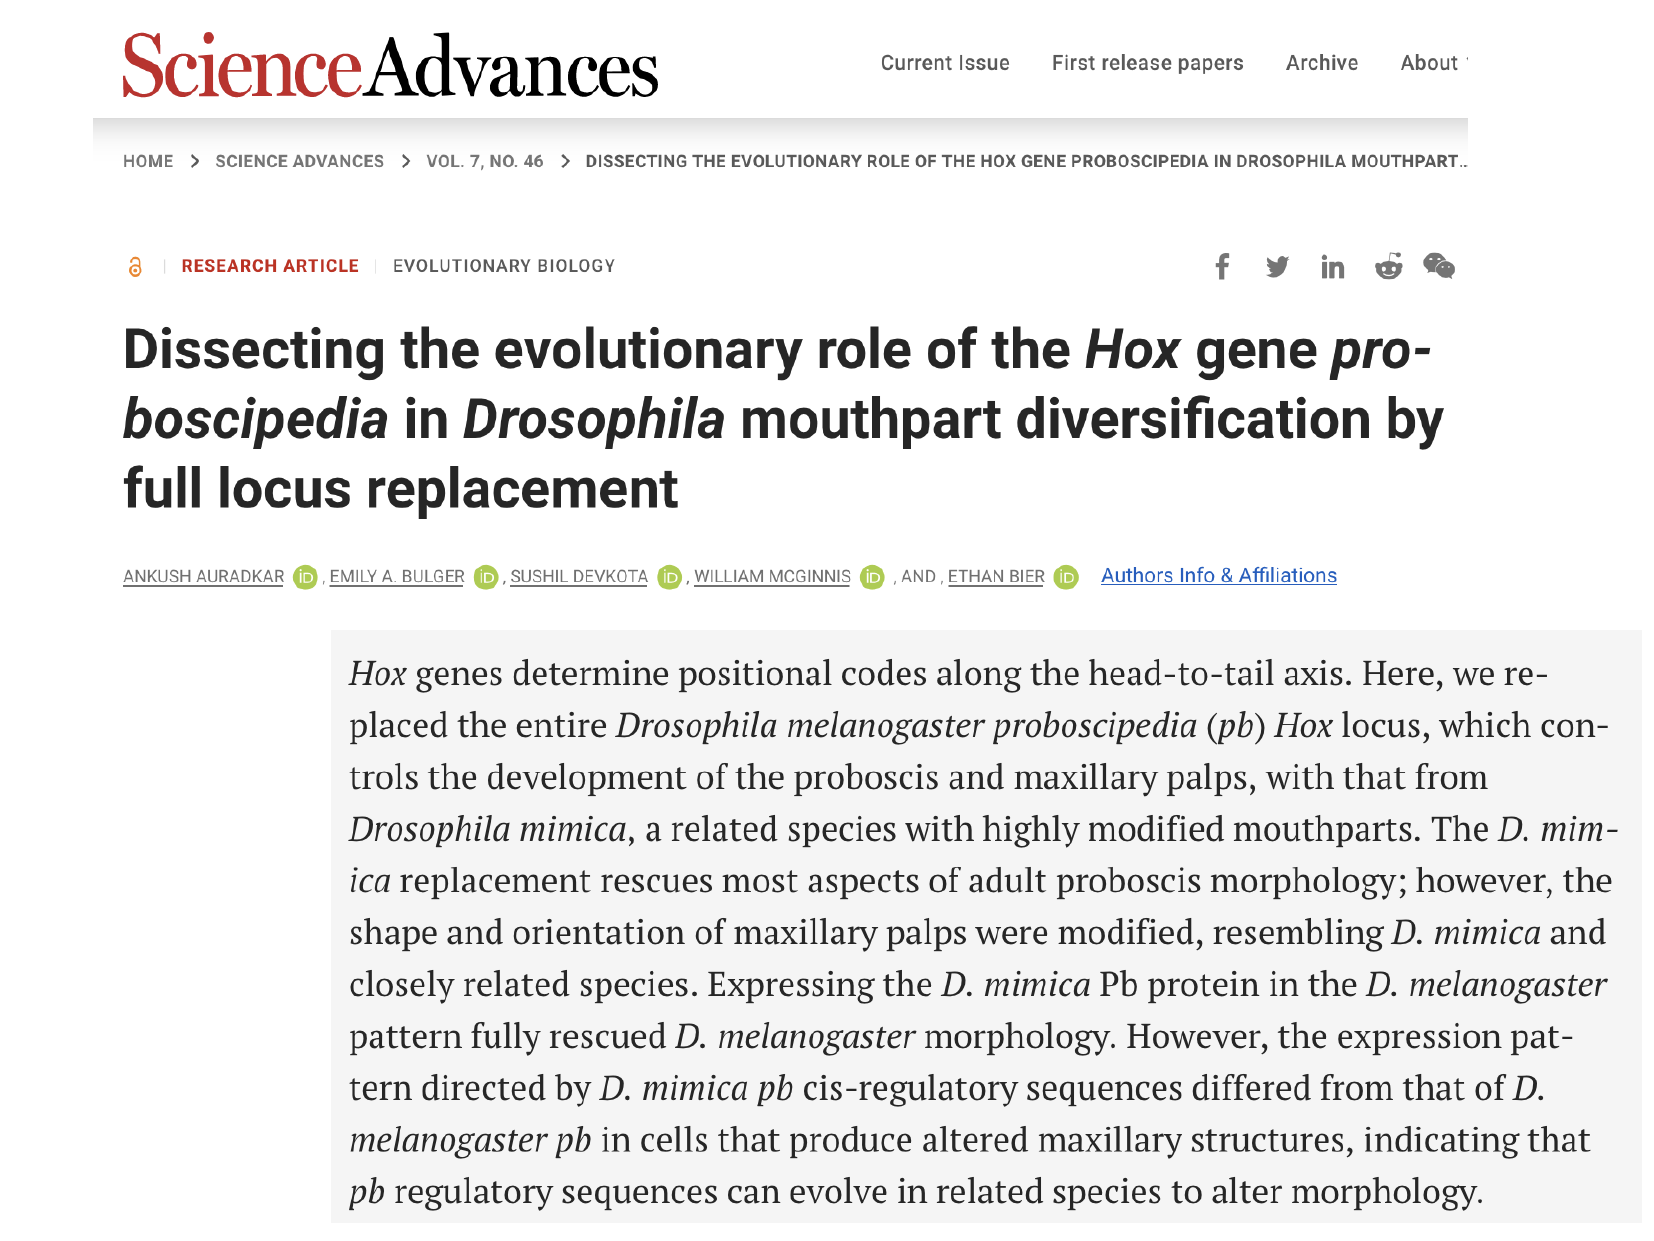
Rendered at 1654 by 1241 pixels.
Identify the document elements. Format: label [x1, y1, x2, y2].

picture [331, 630, 1642, 1223]
picture [93, 11, 1468, 615]
